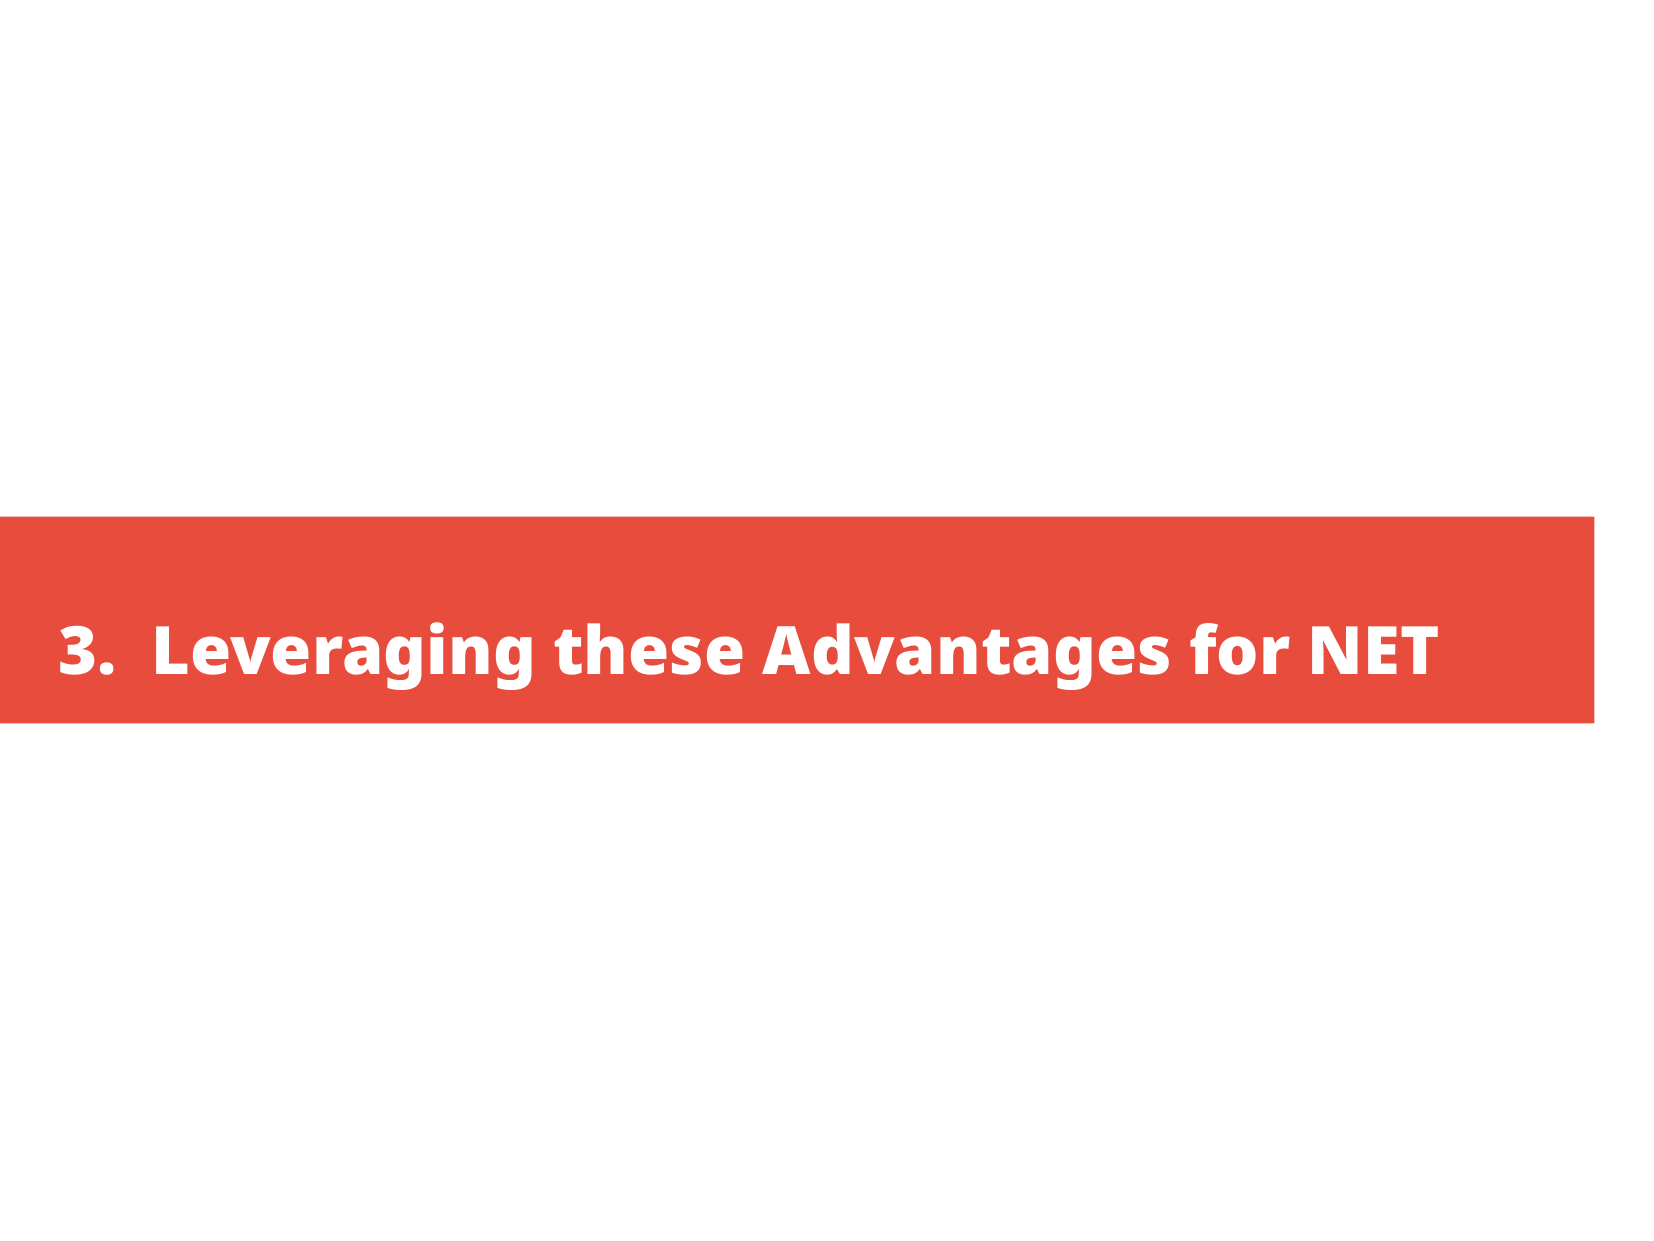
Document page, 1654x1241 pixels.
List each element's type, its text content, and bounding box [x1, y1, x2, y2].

title 3. Leveraging these Advantages for NET [59, 546, 1595, 694]
